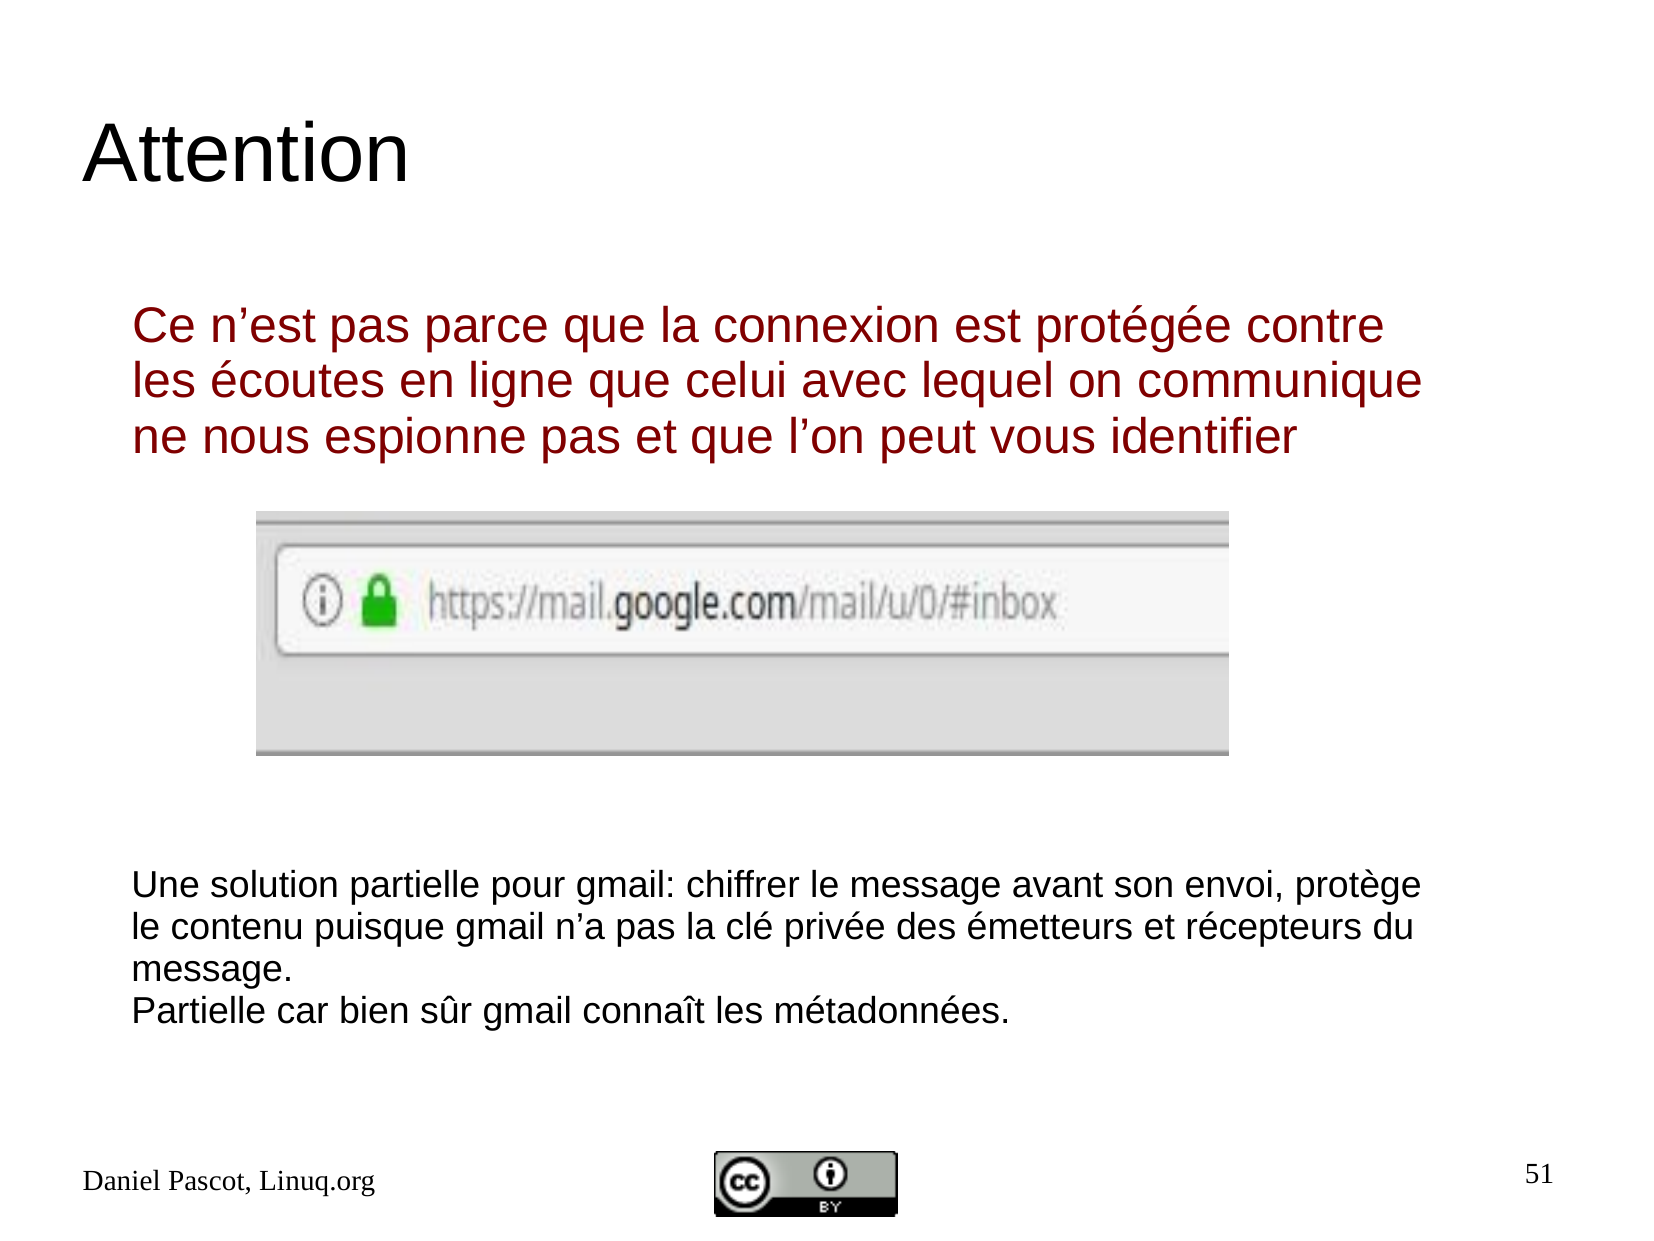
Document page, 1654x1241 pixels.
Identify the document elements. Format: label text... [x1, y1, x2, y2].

picture [714, 1151, 898, 1217]
picture [256, 511, 1229, 756]
text_box Une solution partielle pour gmail: chiffrer le message avant son envoi, protège le contenu puisque gmail n’a pas la clé privée des émetteurs et récepteurs du message. Partielle car bien sûr gmail connaît les métadonnées. [116, 856, 1441, 1040]
text_box Ce n’est pas parce que la connexion est protégée contre les écoutes en ligne que celui avec lequel on communique ne nous espionne pas et que l’on peut vous identifier [118, 289, 1465, 538]
title Attention [82, 49, 1571, 257]
